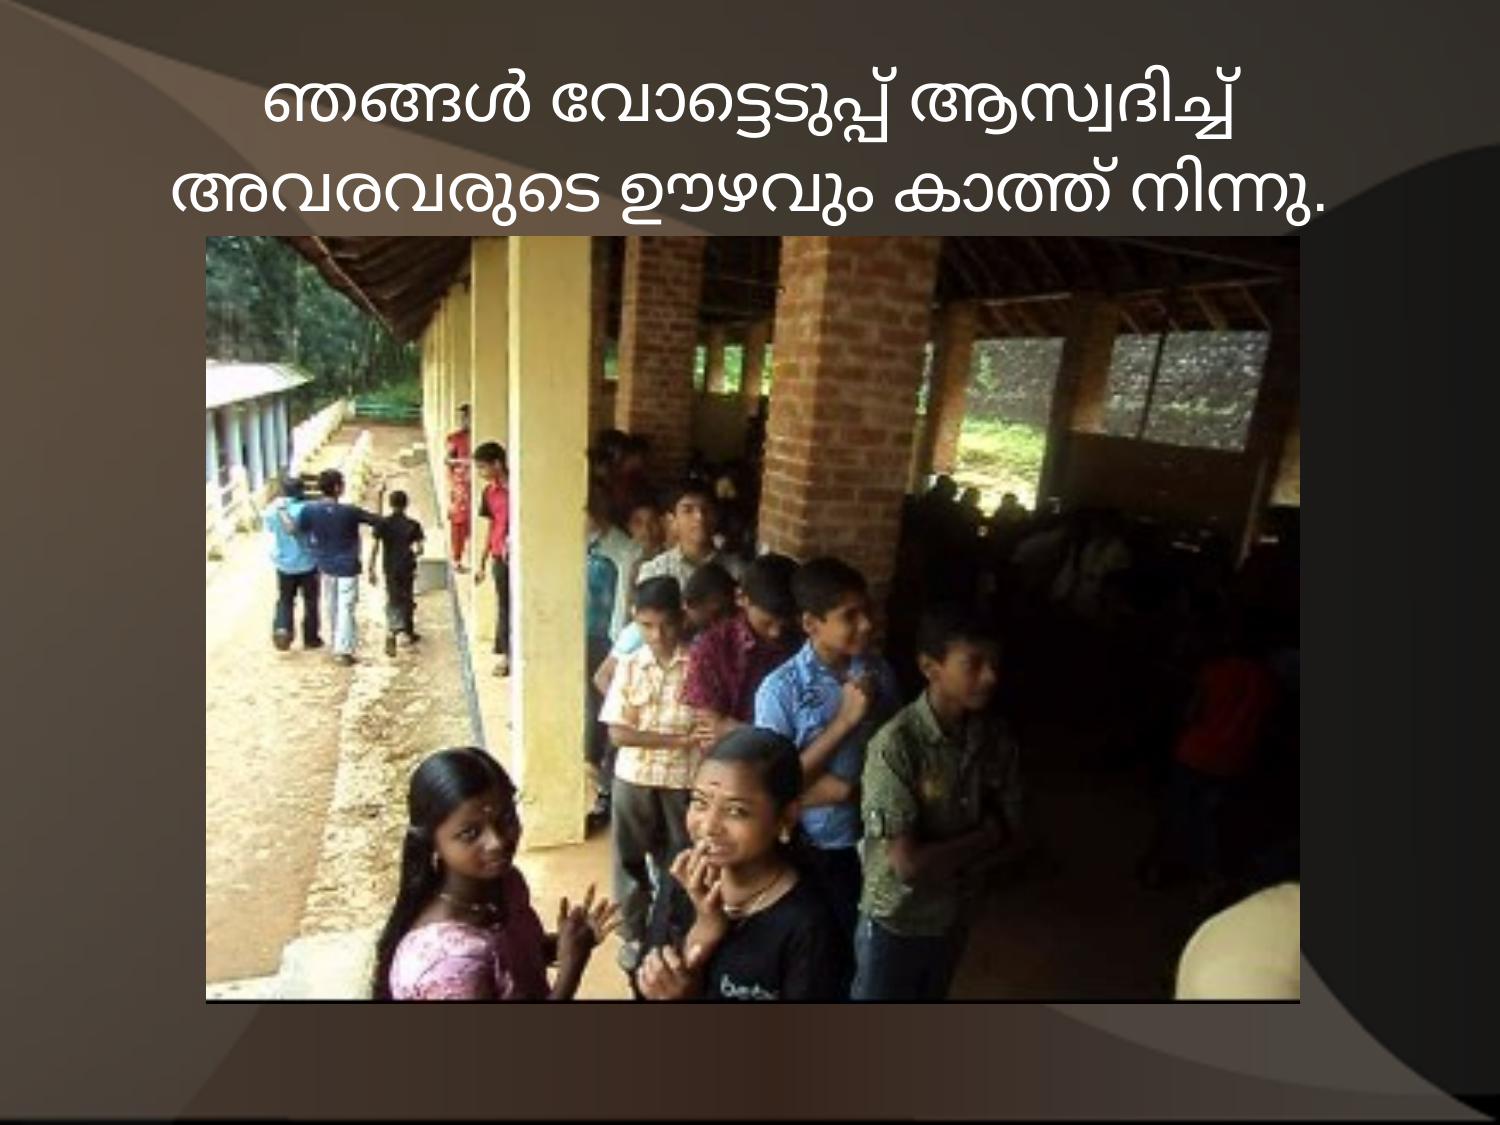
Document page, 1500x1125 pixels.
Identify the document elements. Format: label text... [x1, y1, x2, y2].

subtitle ഞങ്ങള്‍ വോ‍ട്ടെടുപ്പ് ആസ്വദിച്ച് അവരവരുടെ ഊഴവും കാത്ത് നിന്നു. [75, 44, 1425, 237]
picture [0, 0, 1500, 1125]
